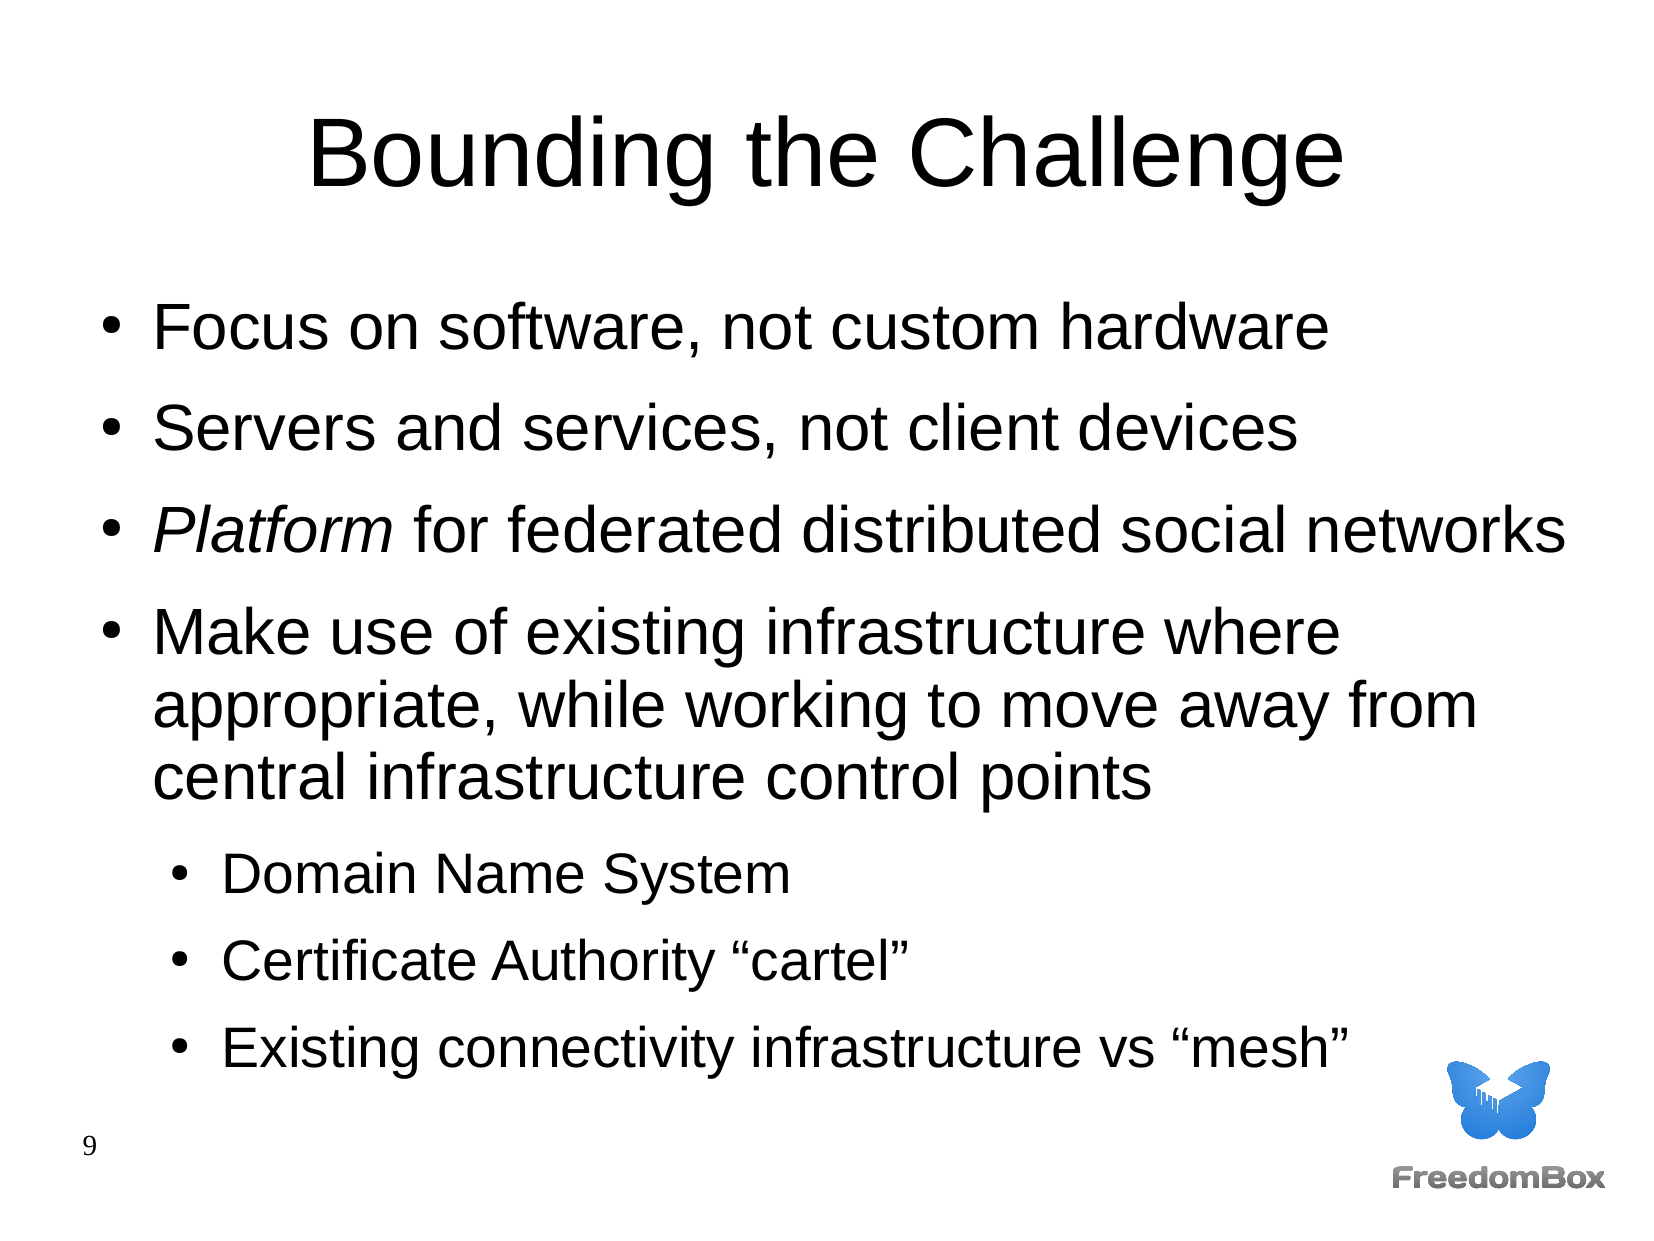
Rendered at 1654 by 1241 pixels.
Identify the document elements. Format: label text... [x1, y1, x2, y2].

list Focus on software, not custom hardware Servers and services, not client devices Platform for federated distributed social networks Make use of existing infrastructure where appropriate, while working to move away from central infrastructure control points Domain Name System Certificate Authority “cartel” Existing connectivity infrastructure vs “mesh” [82, 290, 1571, 1109]
title Bounding the Challenge [82, 49, 1571, 257]
